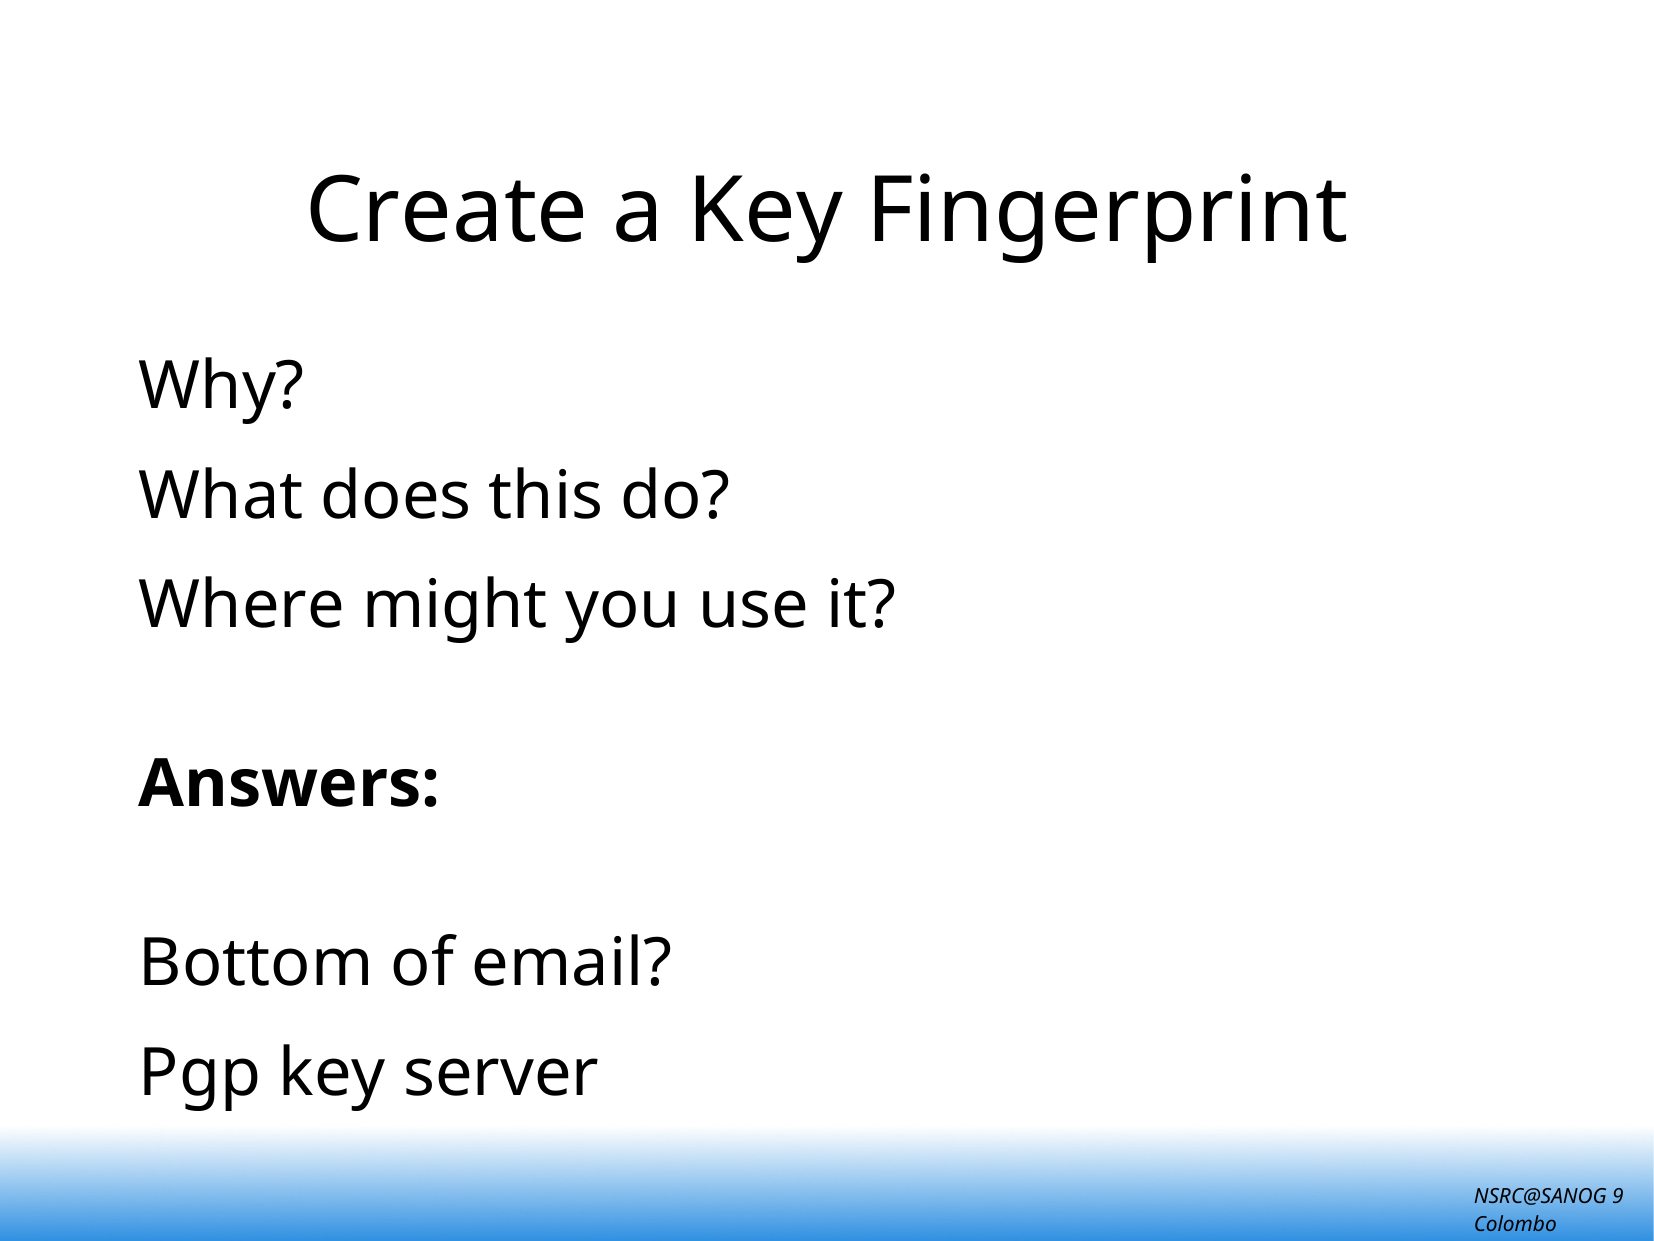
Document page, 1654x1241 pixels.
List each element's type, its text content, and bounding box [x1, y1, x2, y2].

title Create a Key Fingerprint [121, 102, 1534, 310]
picture [0, 1124, 1654, 1241]
list Why? What does this do? Where might you use it? Answers: Bottom of email? Pgp key server [121, 344, 1534, 1127]
